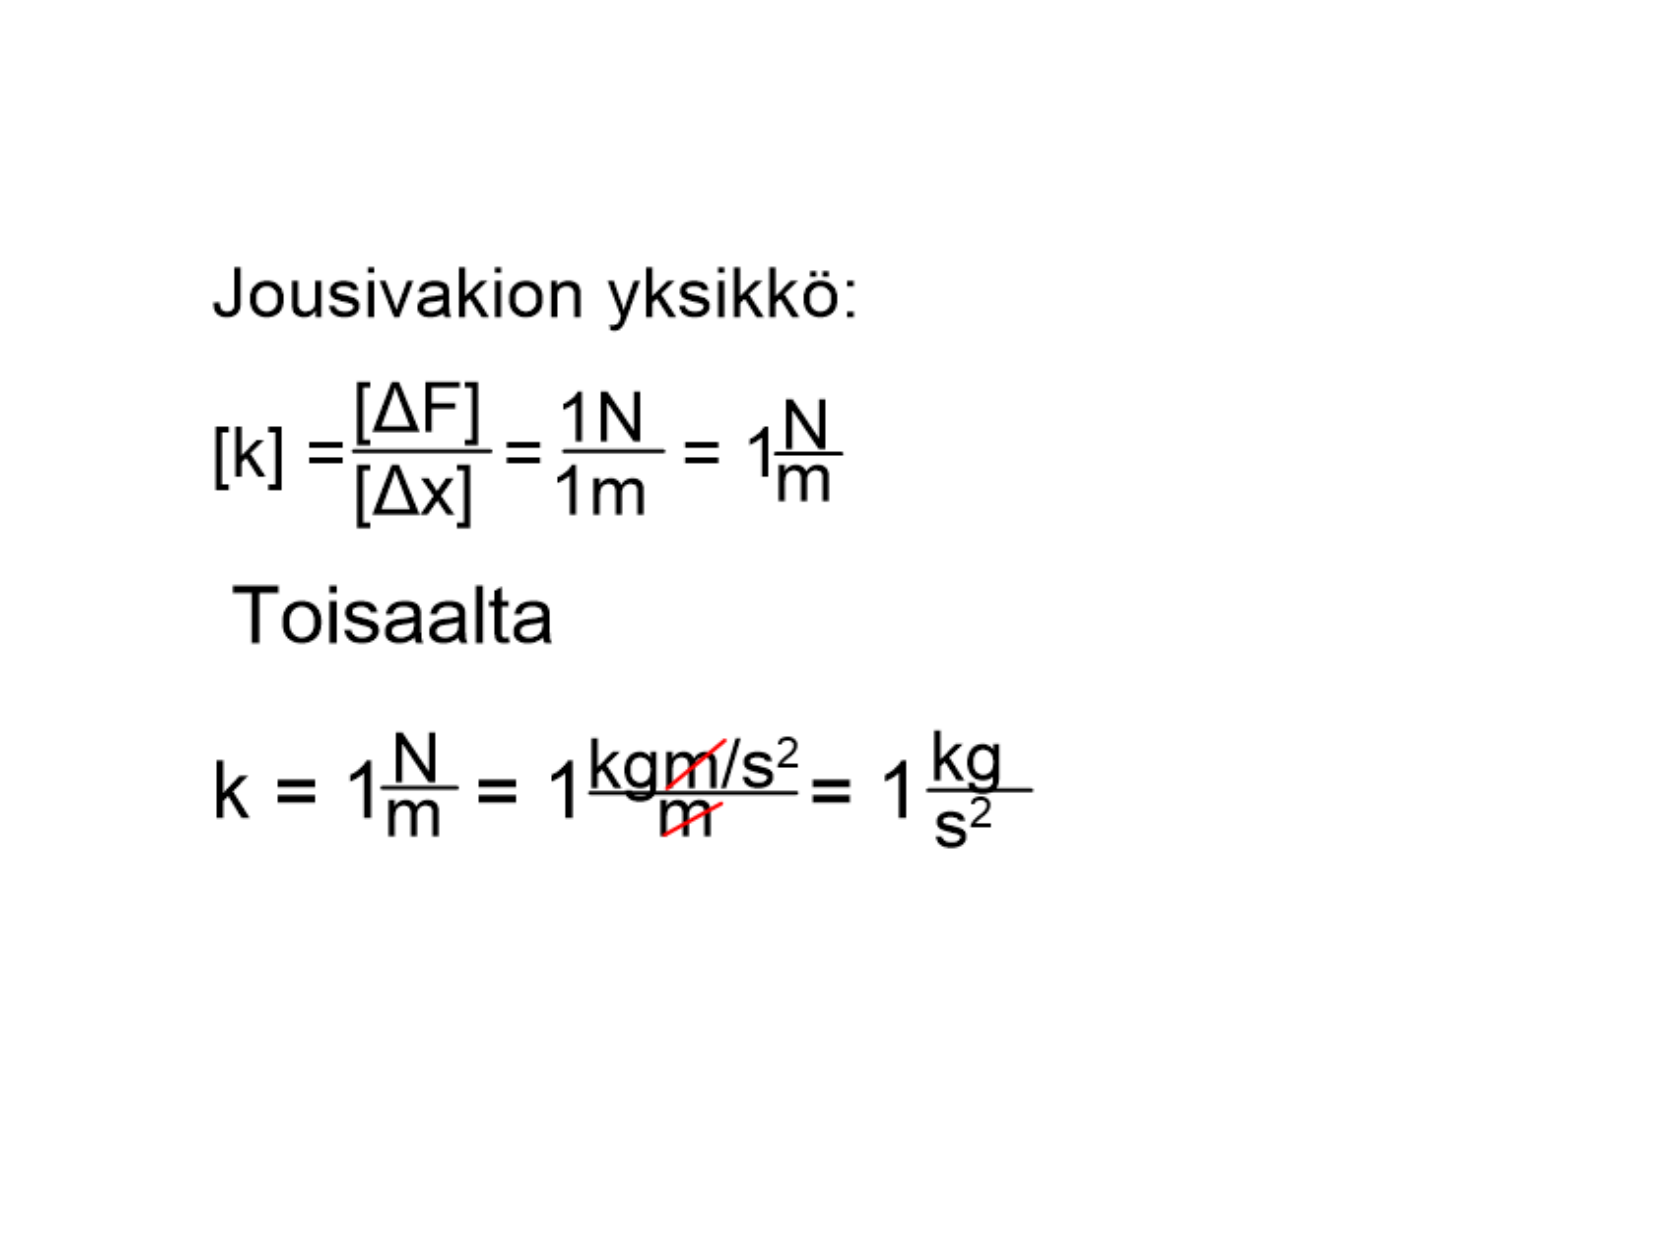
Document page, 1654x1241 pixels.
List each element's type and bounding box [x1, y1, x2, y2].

picture [188, 223, 1082, 922]
